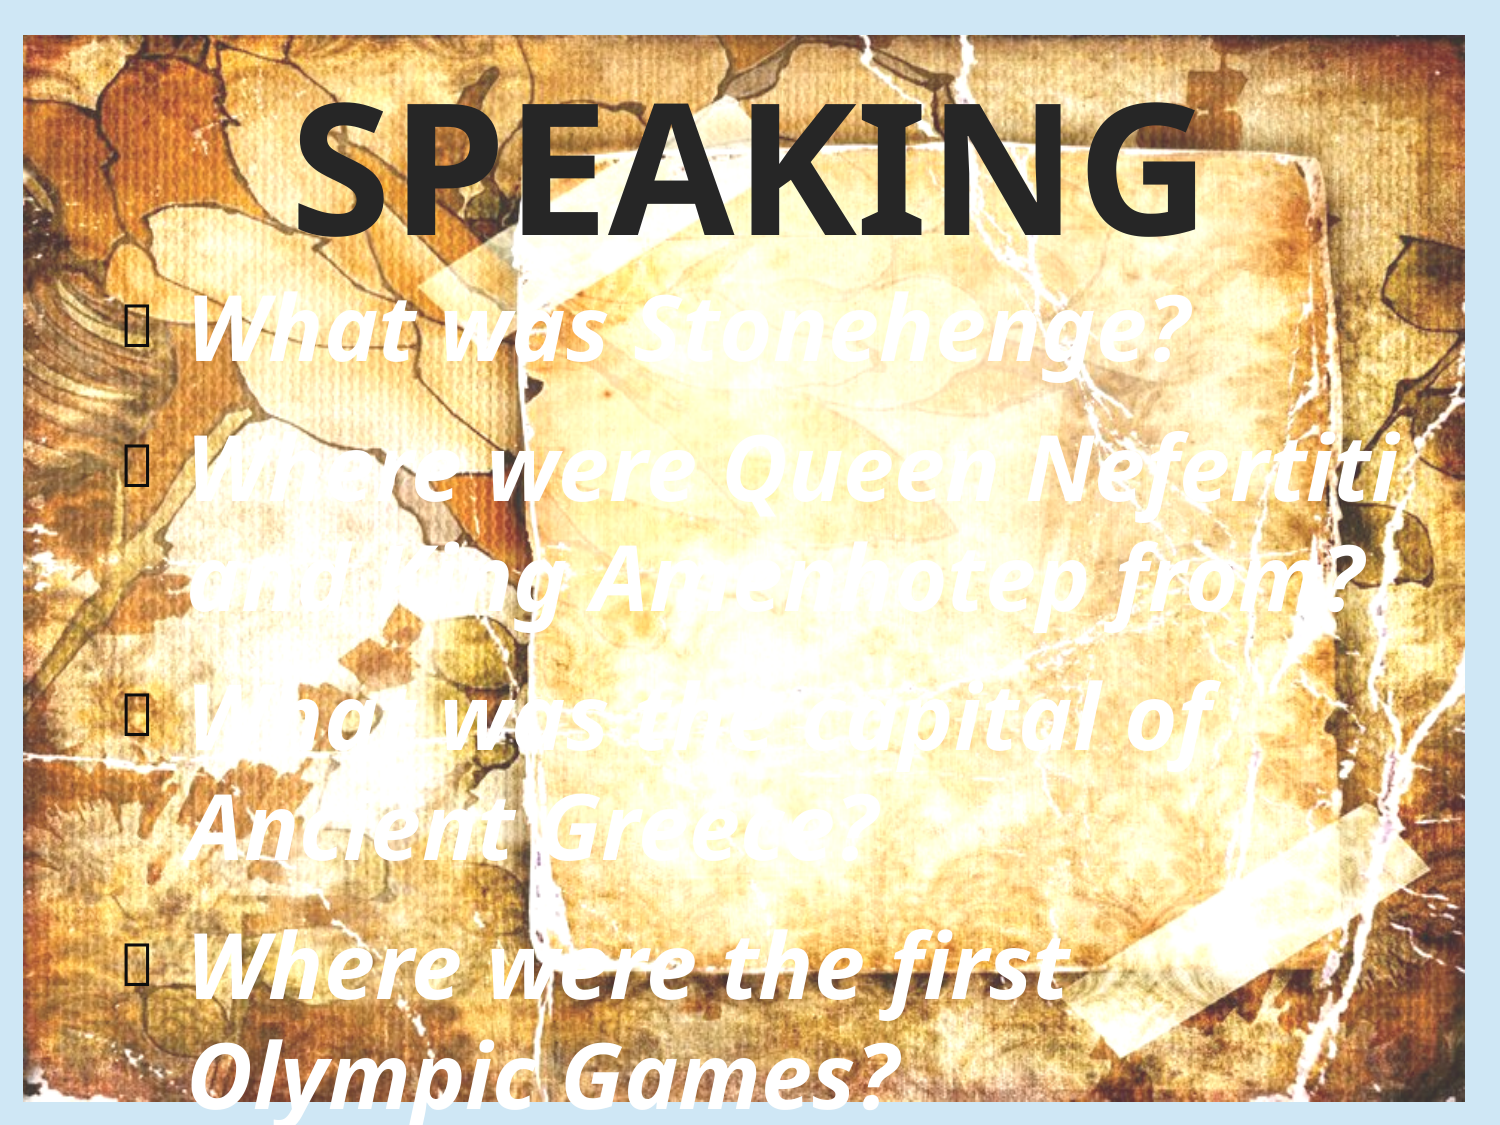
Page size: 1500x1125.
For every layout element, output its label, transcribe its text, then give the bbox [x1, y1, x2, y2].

picture [723, 1069, 743, 1102]
picture [430, 1069, 448, 1099]
picture [23, 35, 1465, 1102]
picture [373, 1069, 393, 1102]
picture [695, 1069, 715, 1102]
picture [345, 1069, 365, 1102]
picture [205, 1054, 236, 1098]
title SPEAKING [75, 45, 1425, 233]
list What was Stonehenge? Where were Queen Nefertiti and King Amenhotep from? What was the capital of Ancient Greece? Where were the first Olympic Games? [82, 262, 1425, 1005]
picture [642, 1069, 660, 1099]
picture [780, 1068, 797, 1080]
